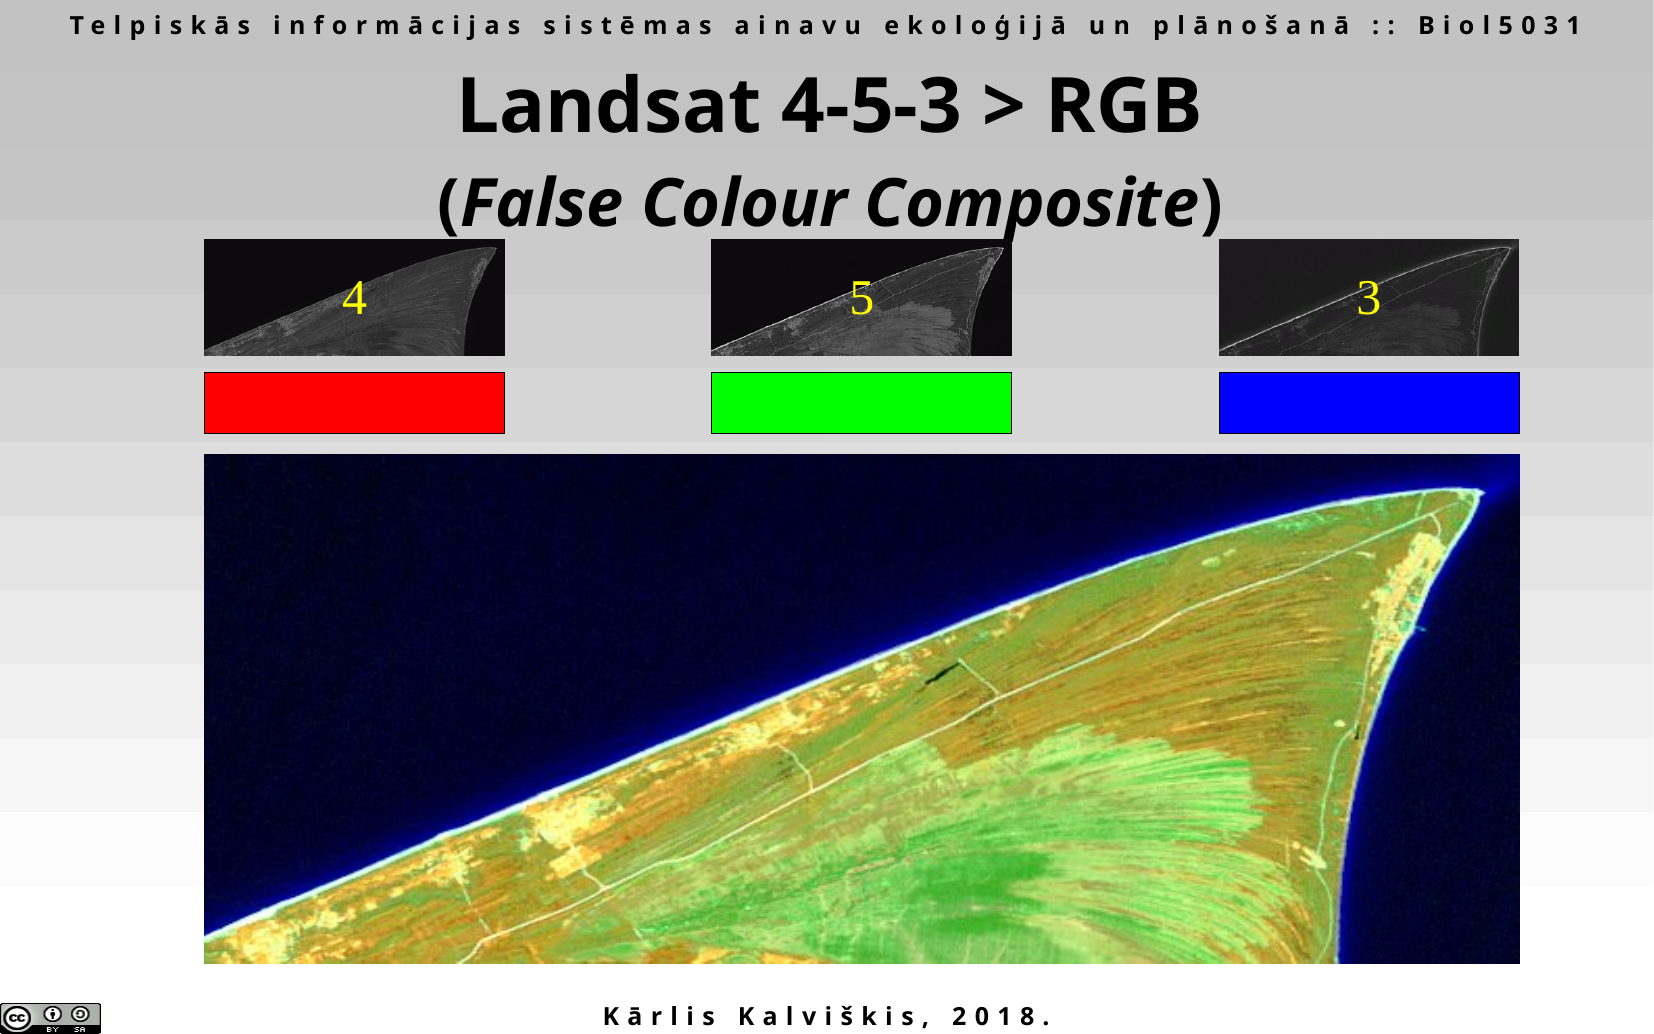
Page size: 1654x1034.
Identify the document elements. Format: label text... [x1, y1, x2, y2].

text_box [204, 372, 505, 434]
picture [0, 0, 1654, 1034]
text_box [711, 372, 1012, 434]
text_box [1219, 372, 1520, 434]
title Landsat 4-5-3 > RGB (False Colour Composite) [34, 50, 1626, 247]
